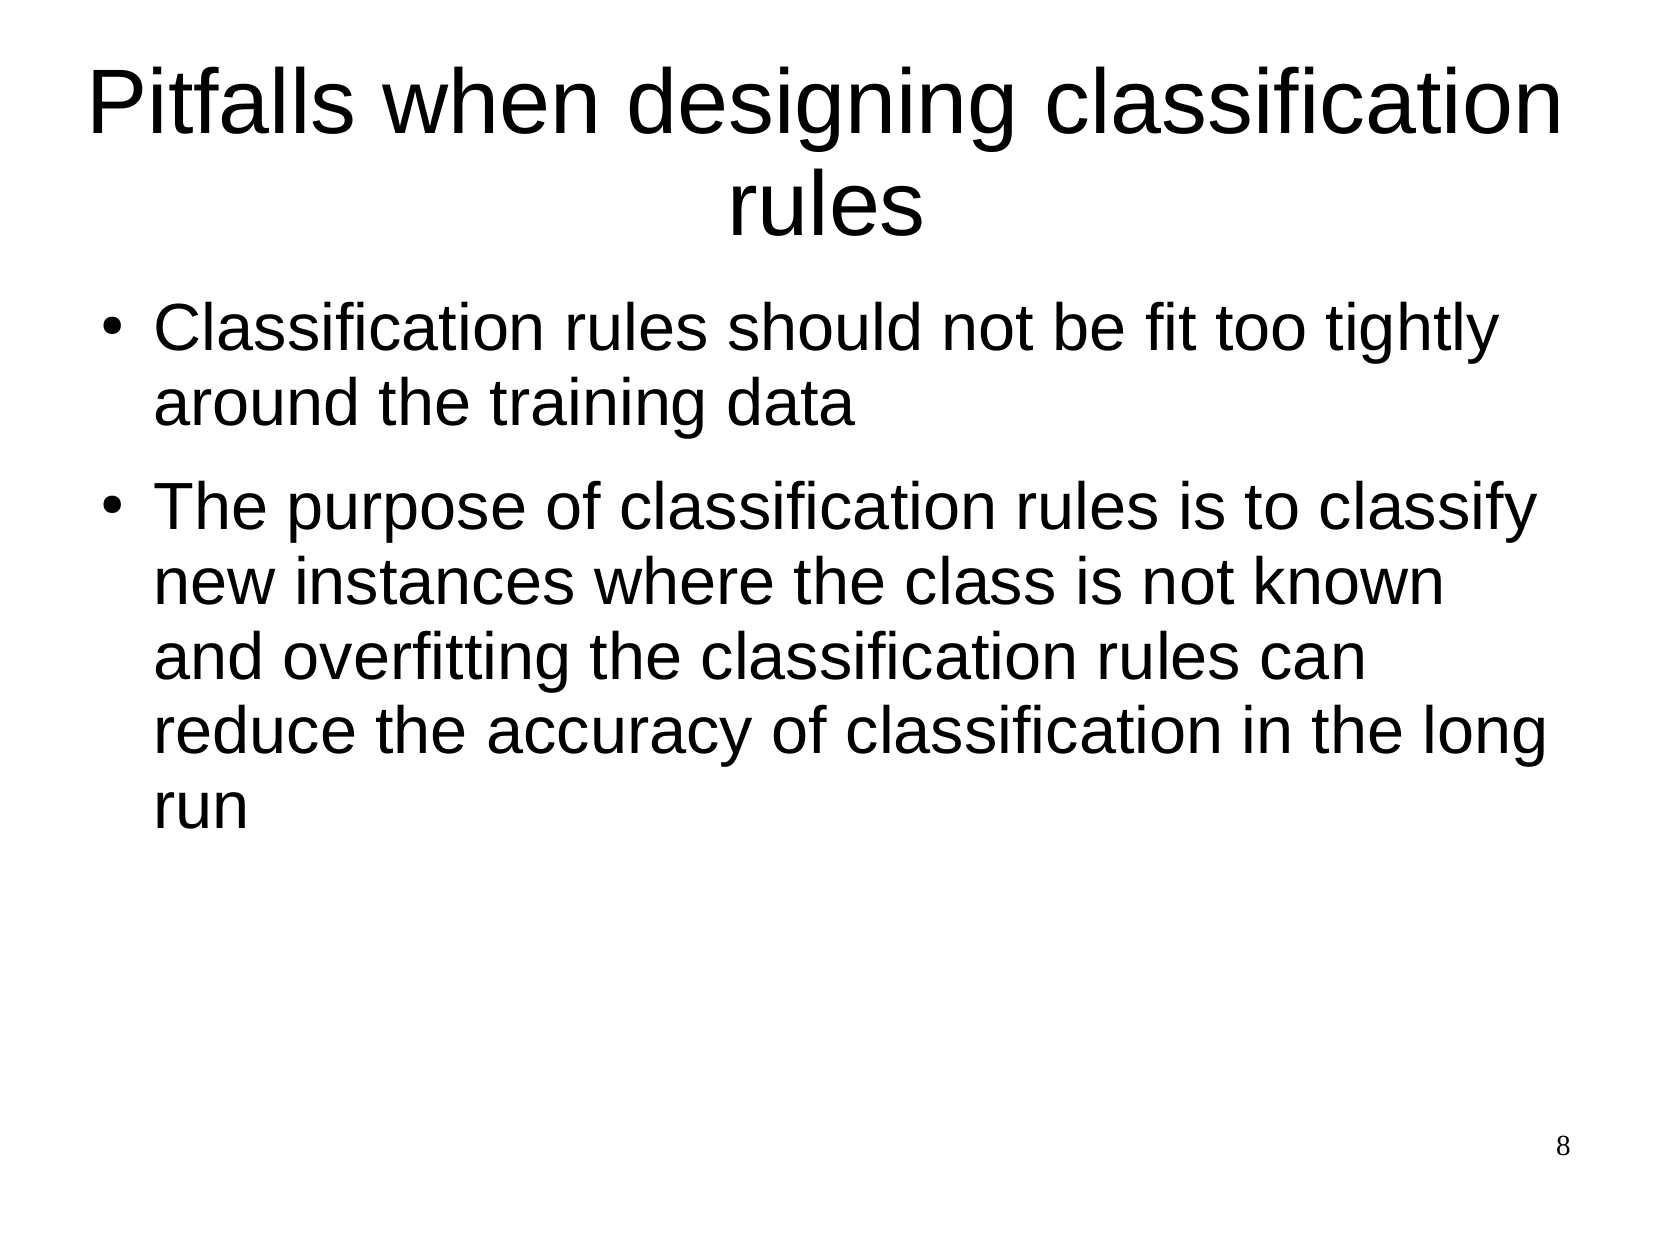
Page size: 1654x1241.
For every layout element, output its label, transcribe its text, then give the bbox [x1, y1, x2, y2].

list Classification rules should not be fit too tightly around the training data The purpose of classification rules is to classify new instances where the class is not known and overfitting the classification rules can reduce the accuracy of classification in the long run [82, 290, 1571, 1109]
title Pitfalls when designing classification rules [82, 49, 1571, 257]
